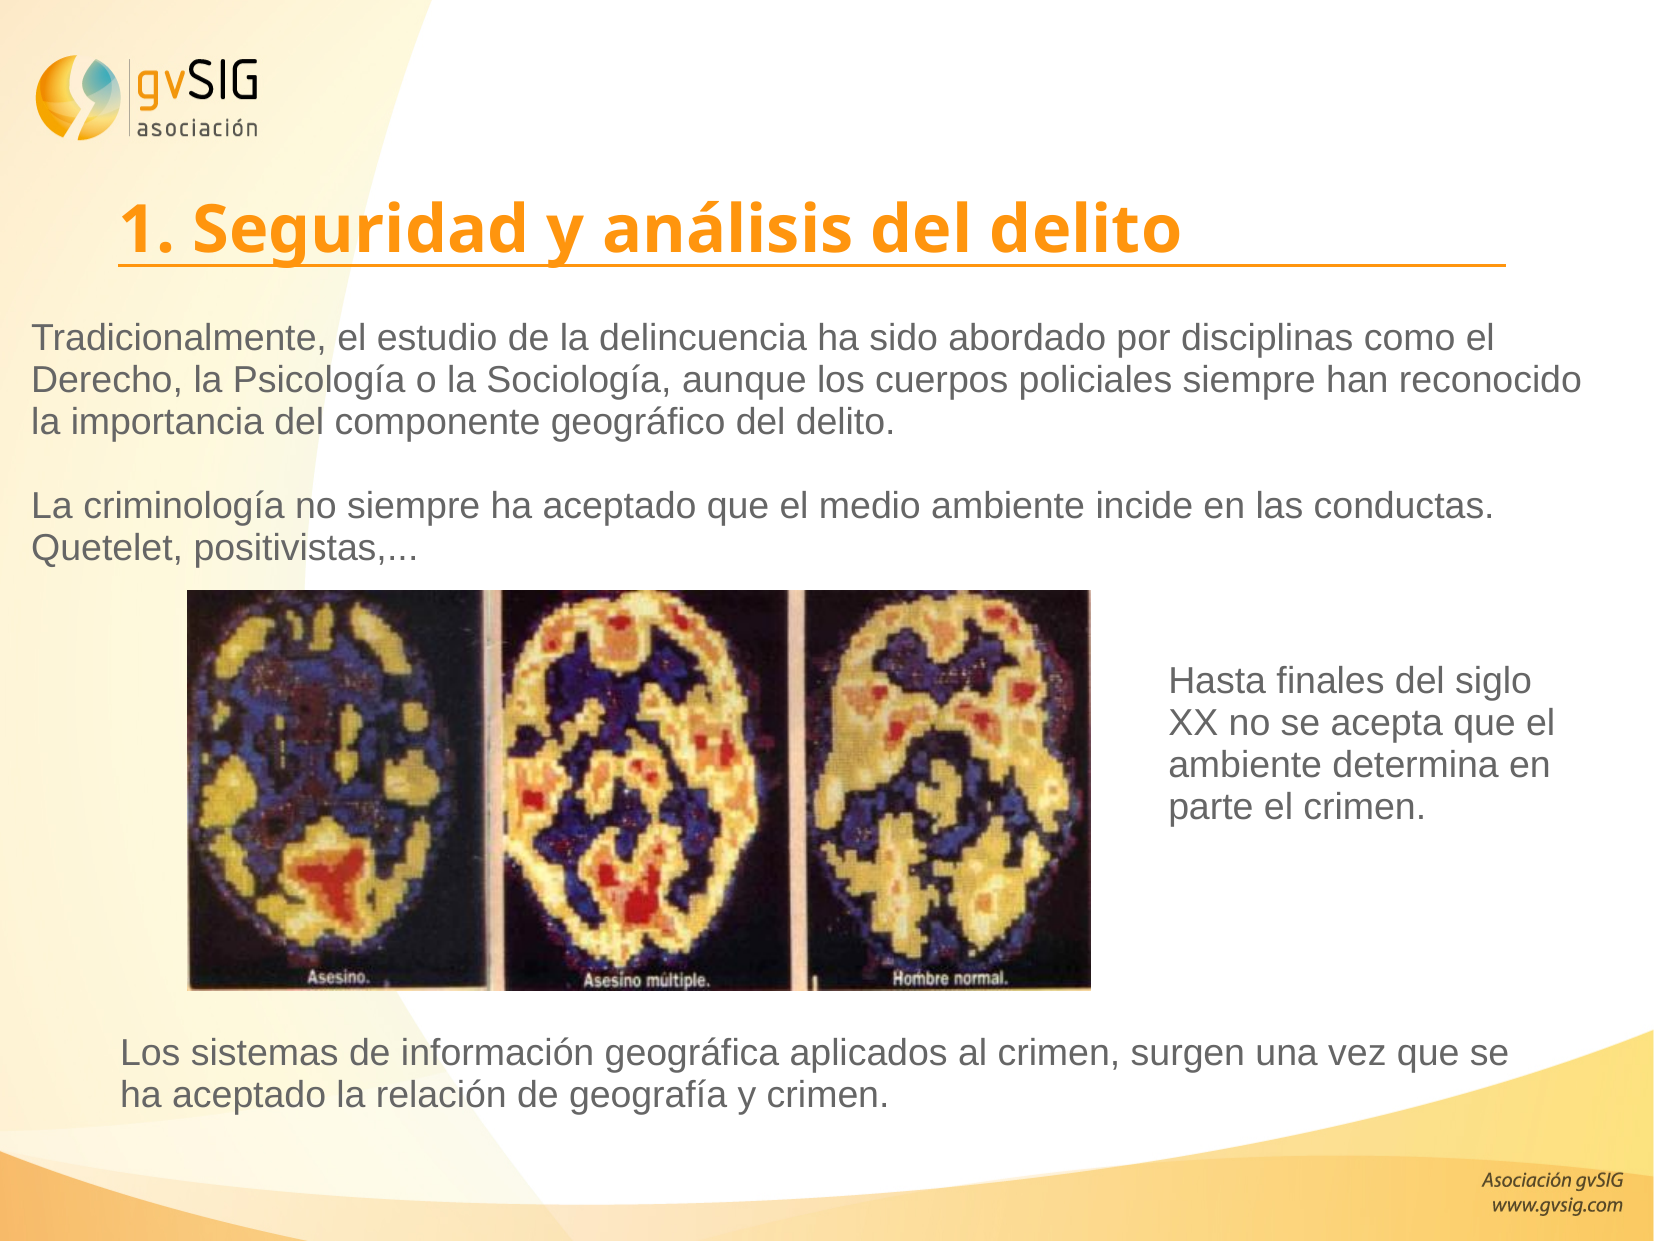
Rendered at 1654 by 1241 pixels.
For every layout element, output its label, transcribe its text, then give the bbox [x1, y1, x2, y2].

title 1. Seguridad y análisis del delito [118, 177, 1607, 276]
text_box Los sistemas de información geográfica aplicados al crimen, surgen una vez que se ha aceptado la relación de geografía y crimen. [105, 1024, 1608, 1203]
text_box Tradicionalmente, el estudio de la delincuencia ha sido abordado por disciplinas como el Derecho, la Psicología o la Sociología, aunque los cuerpos policiales siempre han reconocido la importancia del componente geográfico del delito. La criminología no siempre ha aceptado que el medio ambiente incide en las conductas. Quetelet, positivistas,... [16, 308, 1624, 576]
picture [0, 0, 1654, 1241]
text_box Hasta finales del siglo XX no se acepta que el ambiente determina en parte el crimen. [1153, 652, 1607, 836]
